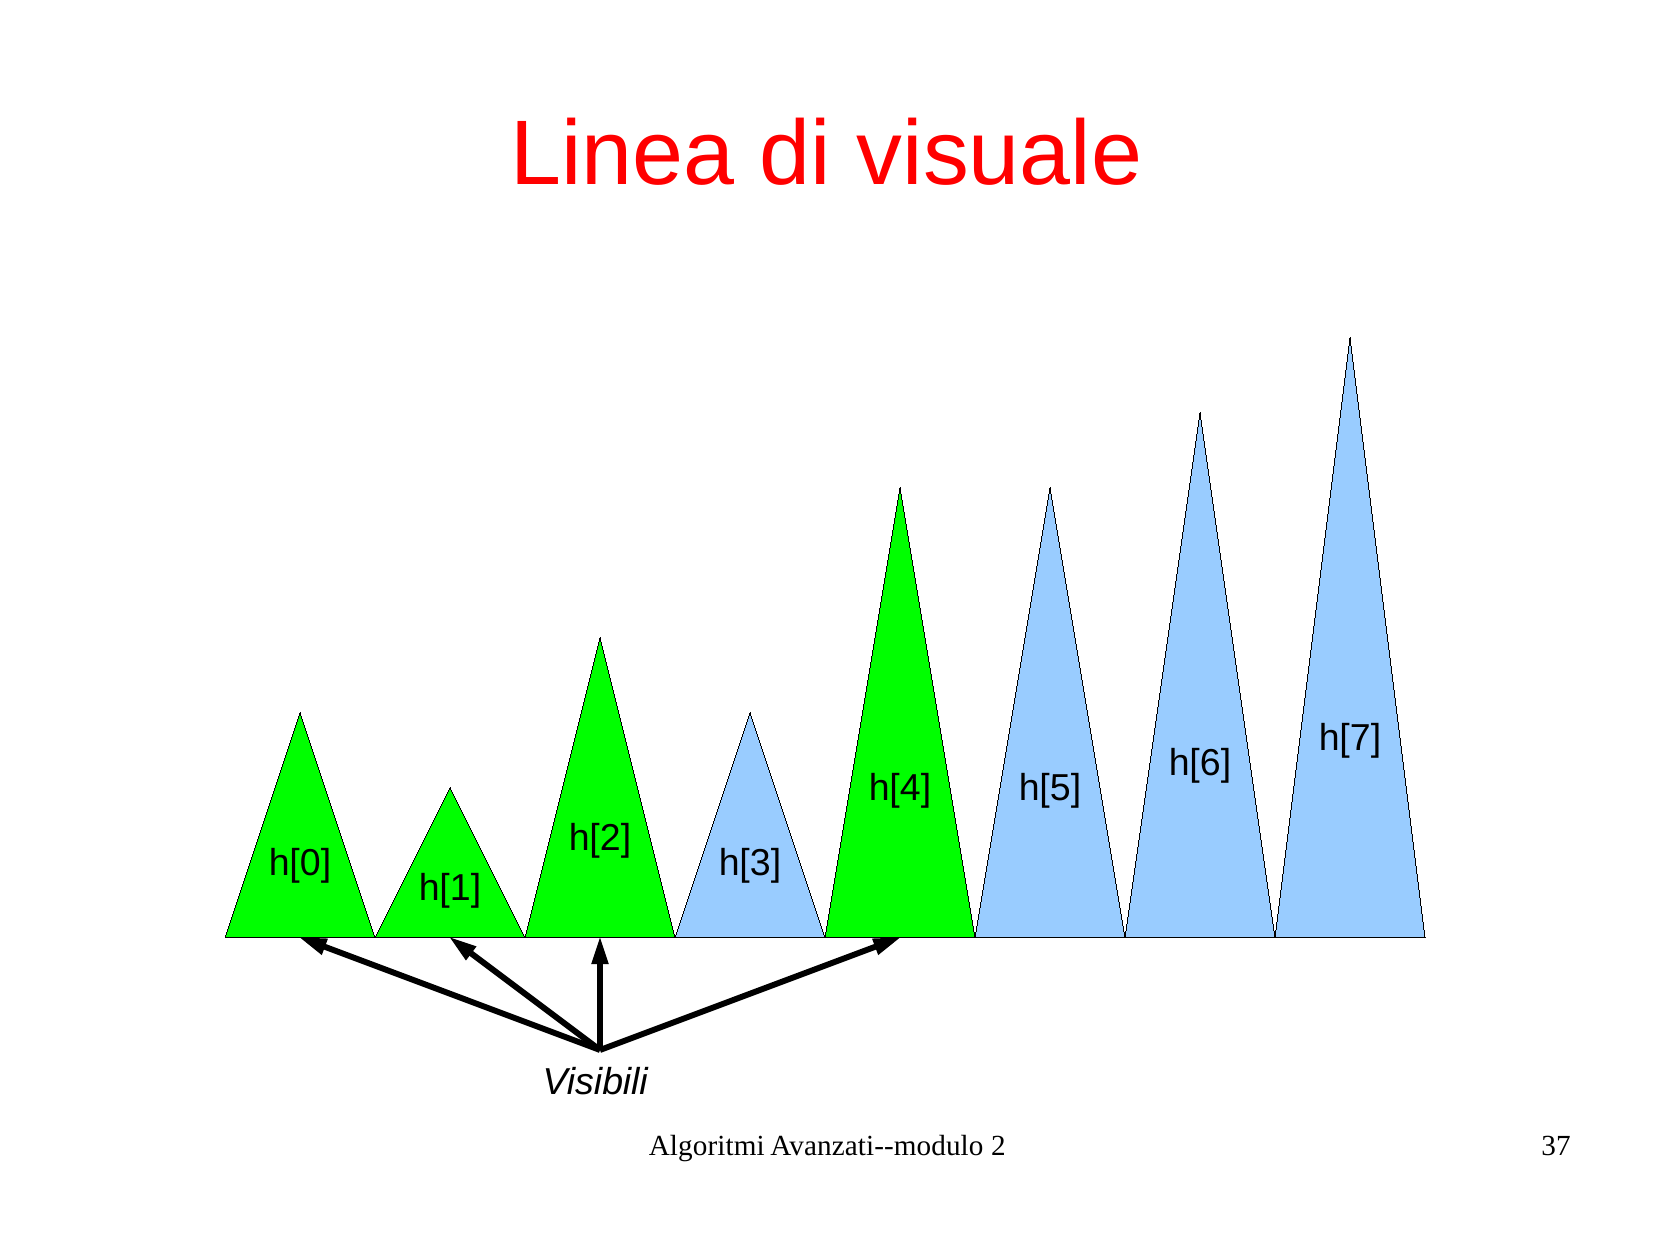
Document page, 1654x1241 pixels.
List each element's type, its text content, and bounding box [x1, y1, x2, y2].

text_box h[3] [675, 712, 825, 938]
text_box h[1] [375, 787, 526, 938]
text_box h[6] [1125, 412, 1275, 938]
title Linea di visuale [82, 49, 1571, 257]
text_box h[7] [1275, 337, 1426, 938]
text_box h[4] [825, 487, 975, 938]
text_box Visibili [525, 1050, 666, 1113]
text_box h[0] [225, 712, 376, 938]
text_box h[5] [975, 487, 1125, 938]
text_box h[2] [525, 637, 675, 938]
